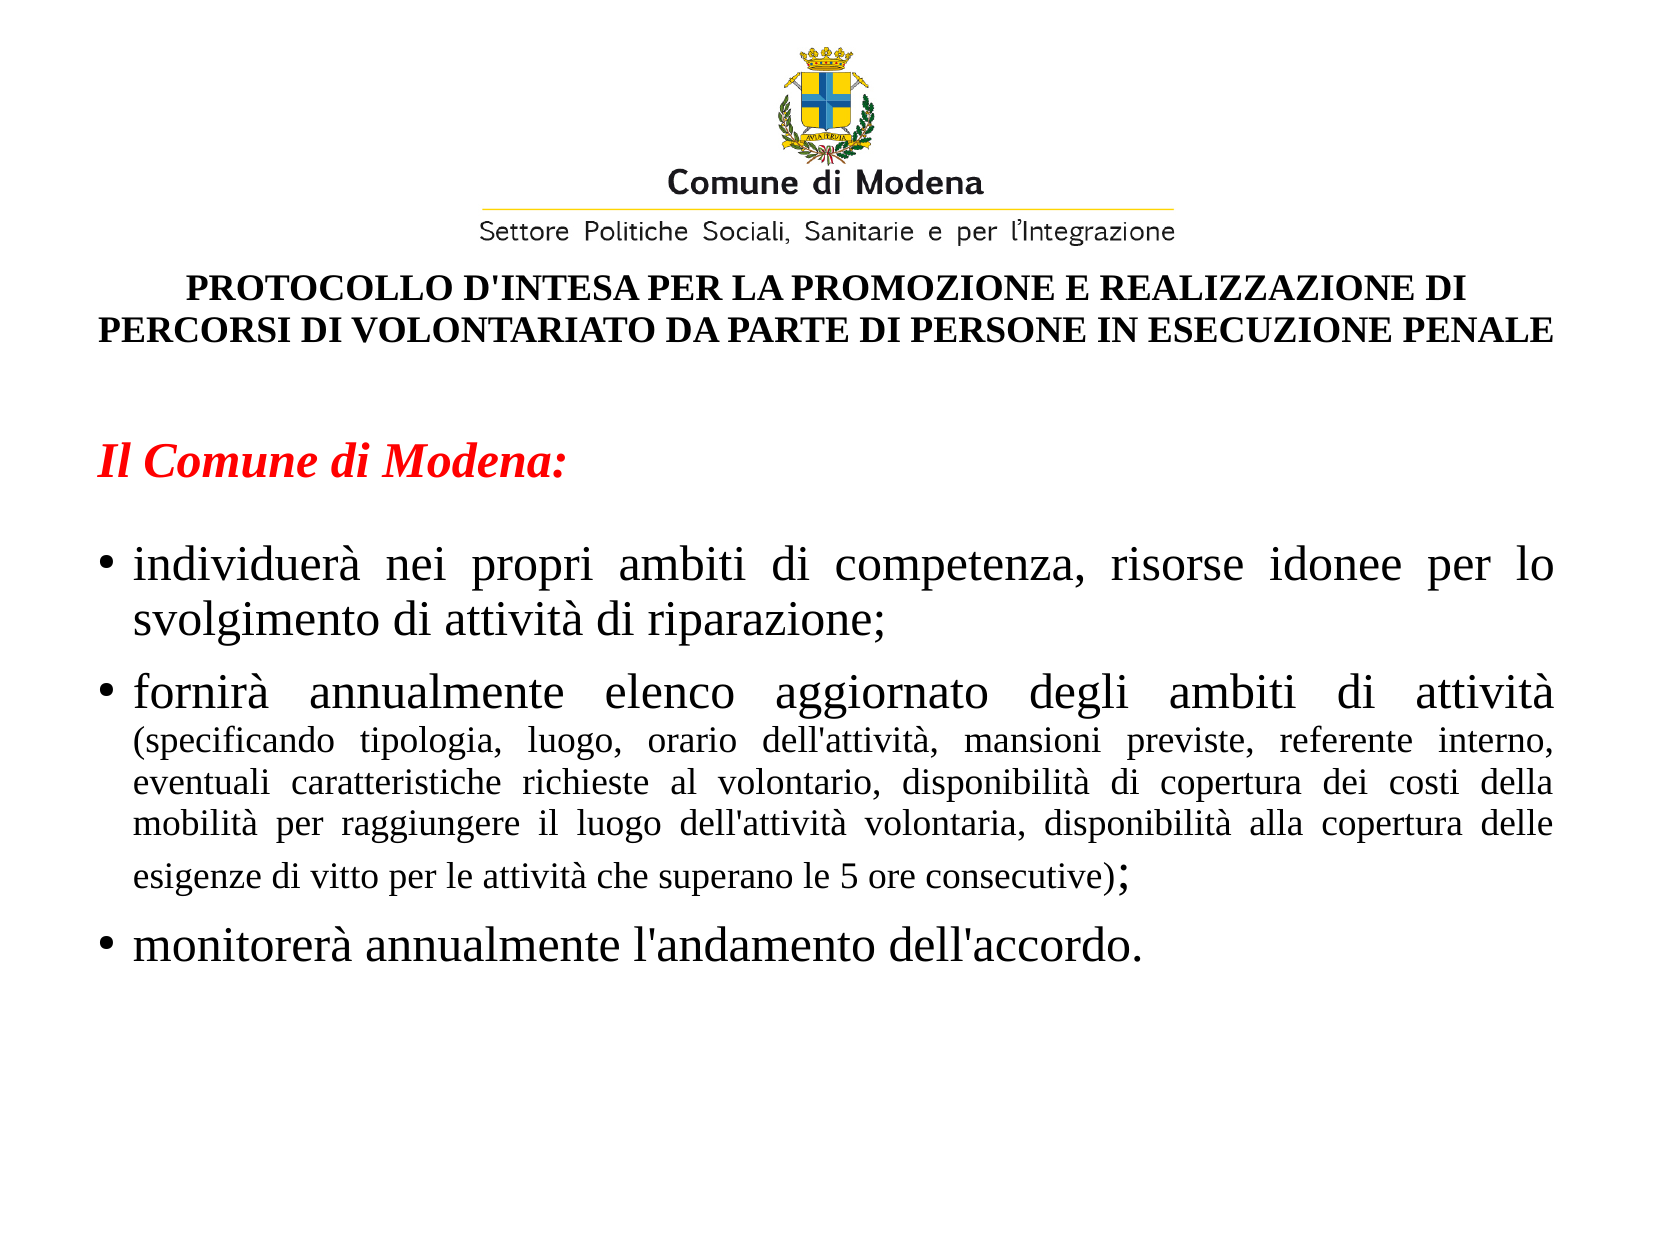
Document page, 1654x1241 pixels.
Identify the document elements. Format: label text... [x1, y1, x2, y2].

text_box PROTOCOLLO D'INTESA PER LA PROMOZIONE E REALIZZAZIONE DI PERCORSI DI VOLONTARIATO DA PARTE DI PERSONE IN ESECUZIONE PENALE [76, 259, 1577, 360]
picture [478, 47, 1176, 249]
text_box Il Comune di Modena: individuerà nei propri ambiti di competenza, risorse idonee per lo svolgimento di attività di riparazione; fornirà annualmente elenco aggiornato degli ambiti di attività (specificando tipologia, luogo, orario dell'attività, mansioni previste, referente interno, eventuali caratteristiche richieste al volontario, disponibilità di copertura dei costi della mobilità per raggiungere il luogo dell'attività volontaria, disponibilità alla copertura delle esigenze di vitto per le attività che superano le 5 ore consecutive); monitorerà annualmente l'andamento dell'accordo. [82, 425, 1571, 989]
